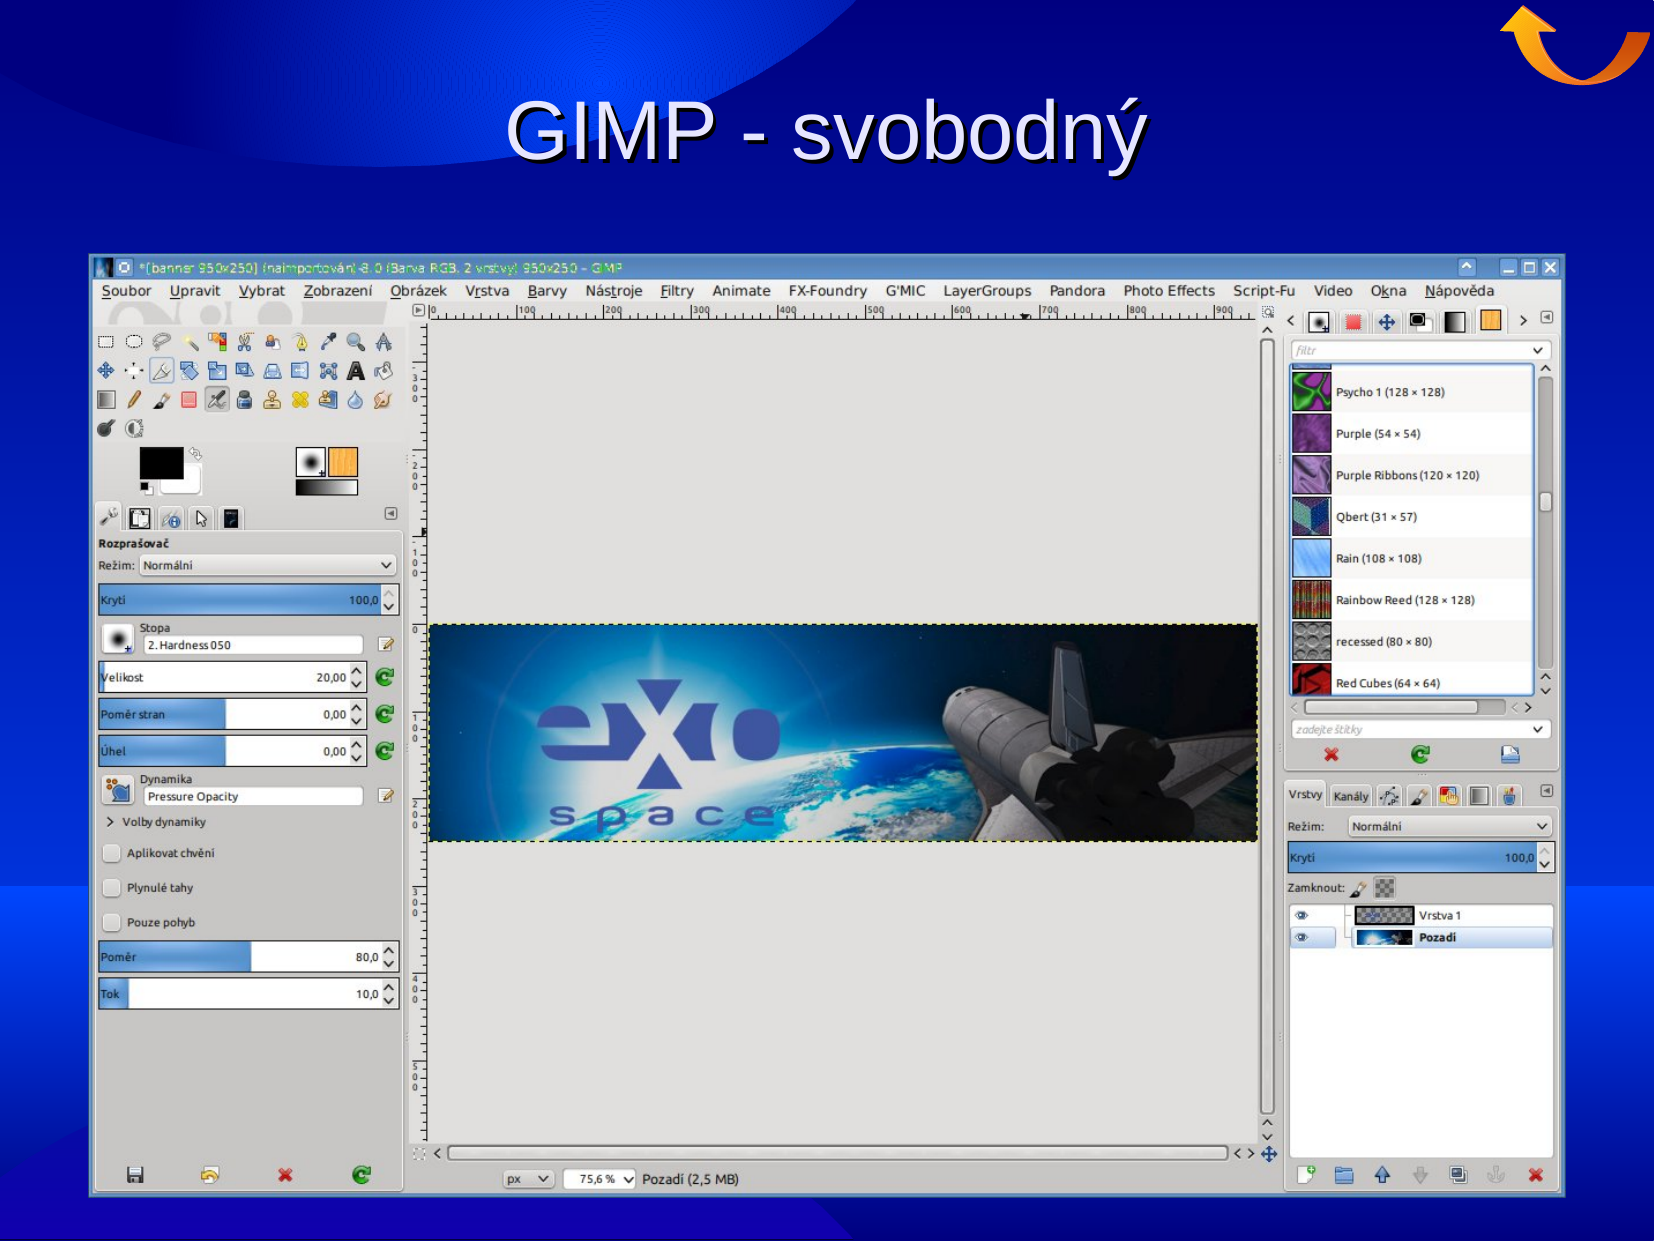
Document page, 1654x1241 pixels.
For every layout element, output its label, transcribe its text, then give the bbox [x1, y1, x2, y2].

title GIMP - svobodný [82, 49, 1571, 214]
picture [1496, 0, 1654, 91]
picture [88, 253, 1566, 1198]
